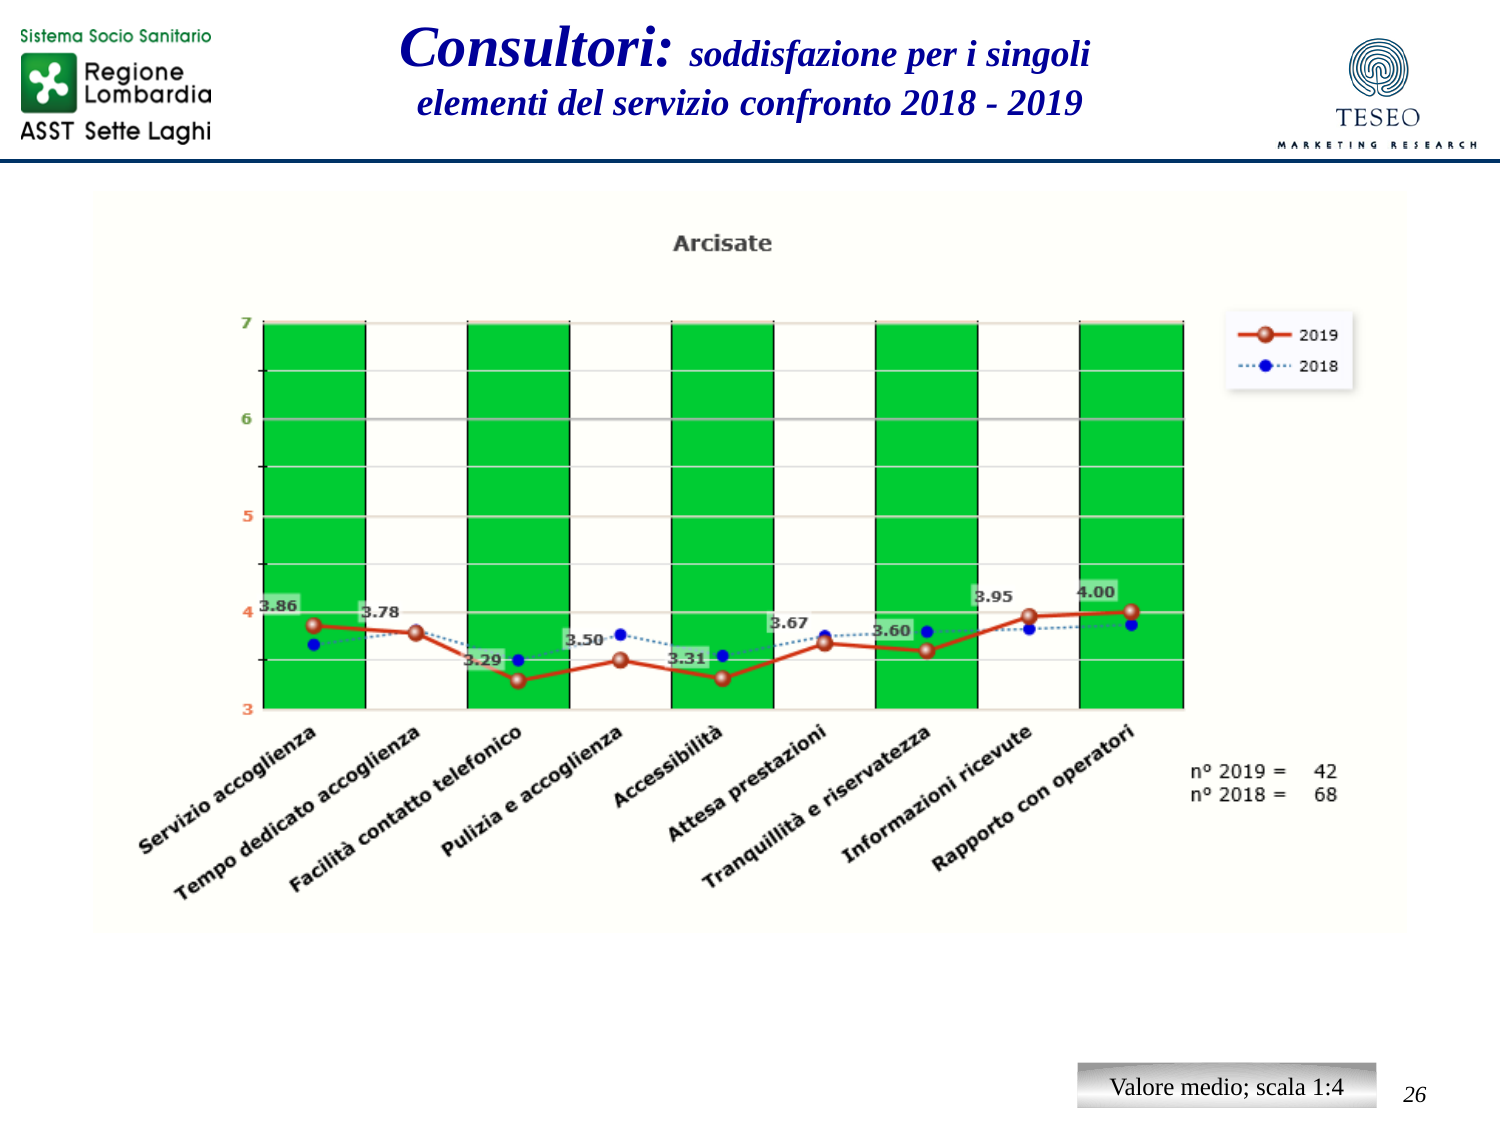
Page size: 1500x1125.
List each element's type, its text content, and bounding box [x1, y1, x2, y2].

text_box Valore medio; scala 1:4 [1077, 1062, 1377, 1108]
picture [21, 26, 206, 148]
text_box Consultori: soddisfazione per i singoli elementi del servizio confronto 2018 - 2019 [206, 25, 1294, 151]
picture [1294, 30, 1481, 149]
picture [93, 191, 1407, 934]
